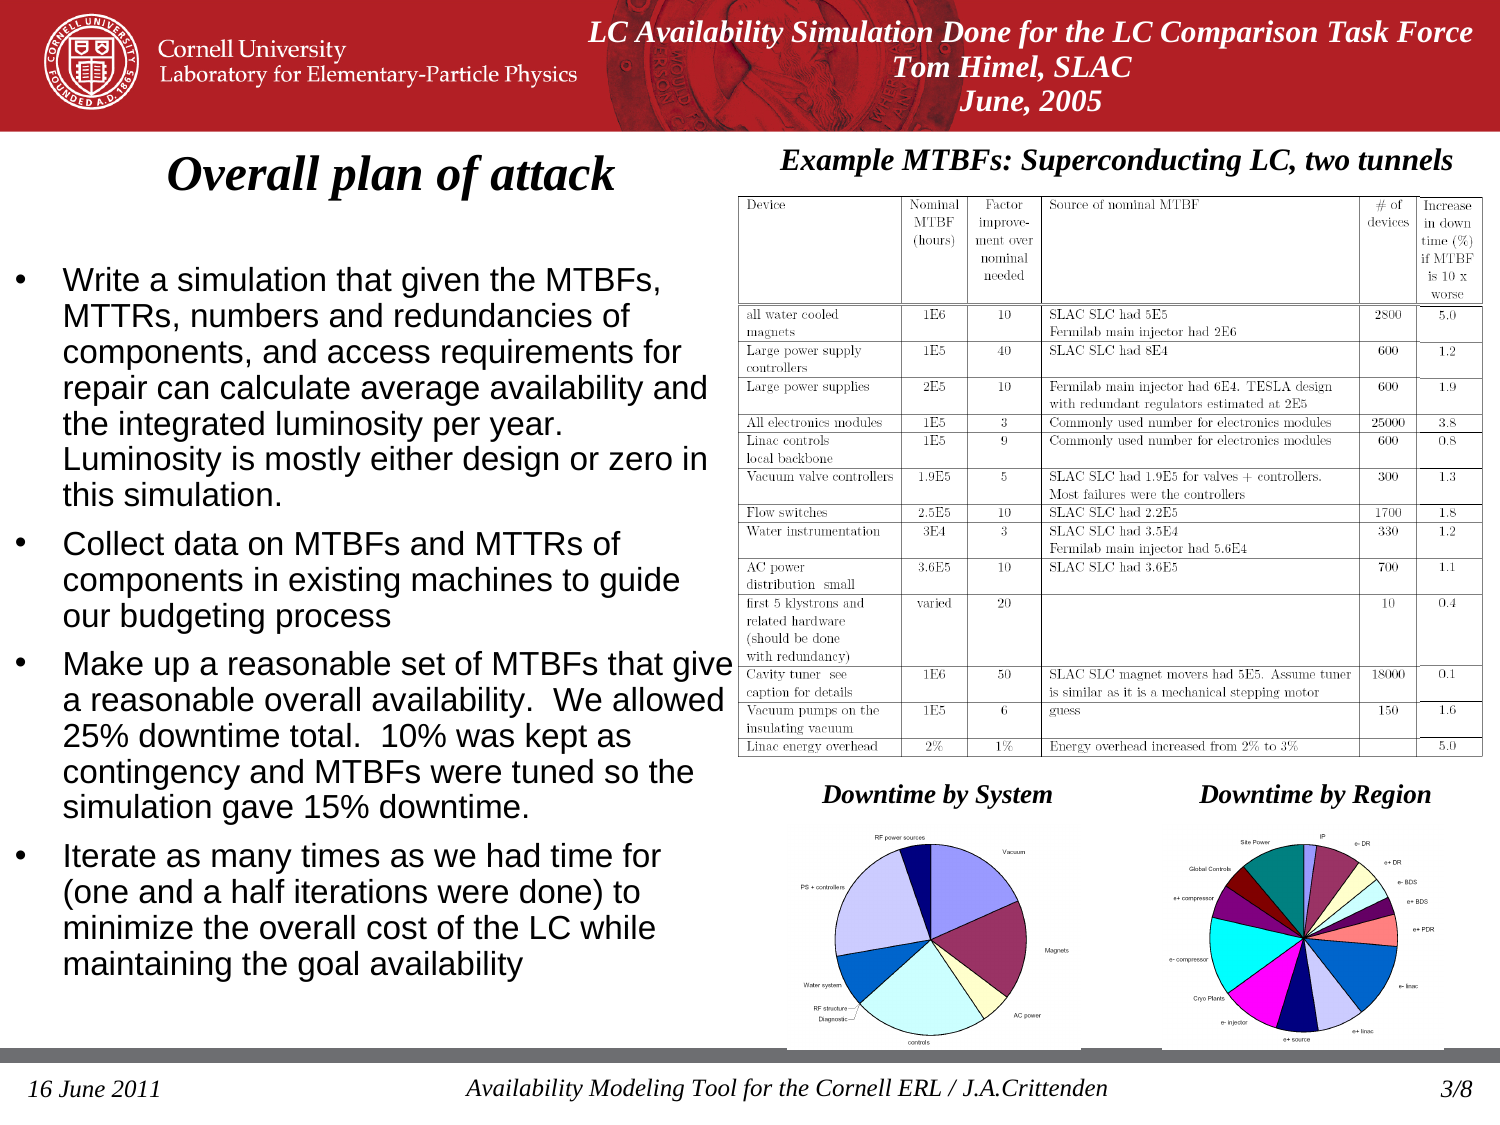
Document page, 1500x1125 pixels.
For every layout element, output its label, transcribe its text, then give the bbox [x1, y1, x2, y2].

text_box LC Availability Simulation Done for the LC Comparison Task Force Tom Himel, SLAC June, 2005 [562, 14, 1500, 128]
text_box Downtime by System [821, 779, 1054, 810]
text_box Downtime by Region [1199, 779, 1432, 810]
picture [787, 824, 1081, 1051]
picture [721, 128, 1500, 132]
title Overall plan of attack [45, 54, 721, 209]
list Write a simulation that given the MTBFs, MTTRs, numbers and redundancies of components, and access requirements for repair can calculate average availability and the integrated luminosity per year. Luminosity is mostly either design or zero in this simulation. Collect data on MTBFs and MTTRs of components in existing machines to guide our budgeting process Make up a reasonable set of MTBFs that give a reasonable overall availability. We allowed 25% downtime total. 10% was kept as contingency and MTBFs were tuned so the simulation gave 15% downtime. Iterate as many times as we had time for (one and a half iterations were done) to minimize the overall cost of the LC while maintaining the goal availability [0, 254, 751, 1007]
picture [735, 194, 1486, 758]
picture [0, 0, 1500, 132]
picture [1162, 824, 1444, 1051]
text_box Example MTBFs: Superconducting LC, two tunnels [780, 142, 1455, 178]
